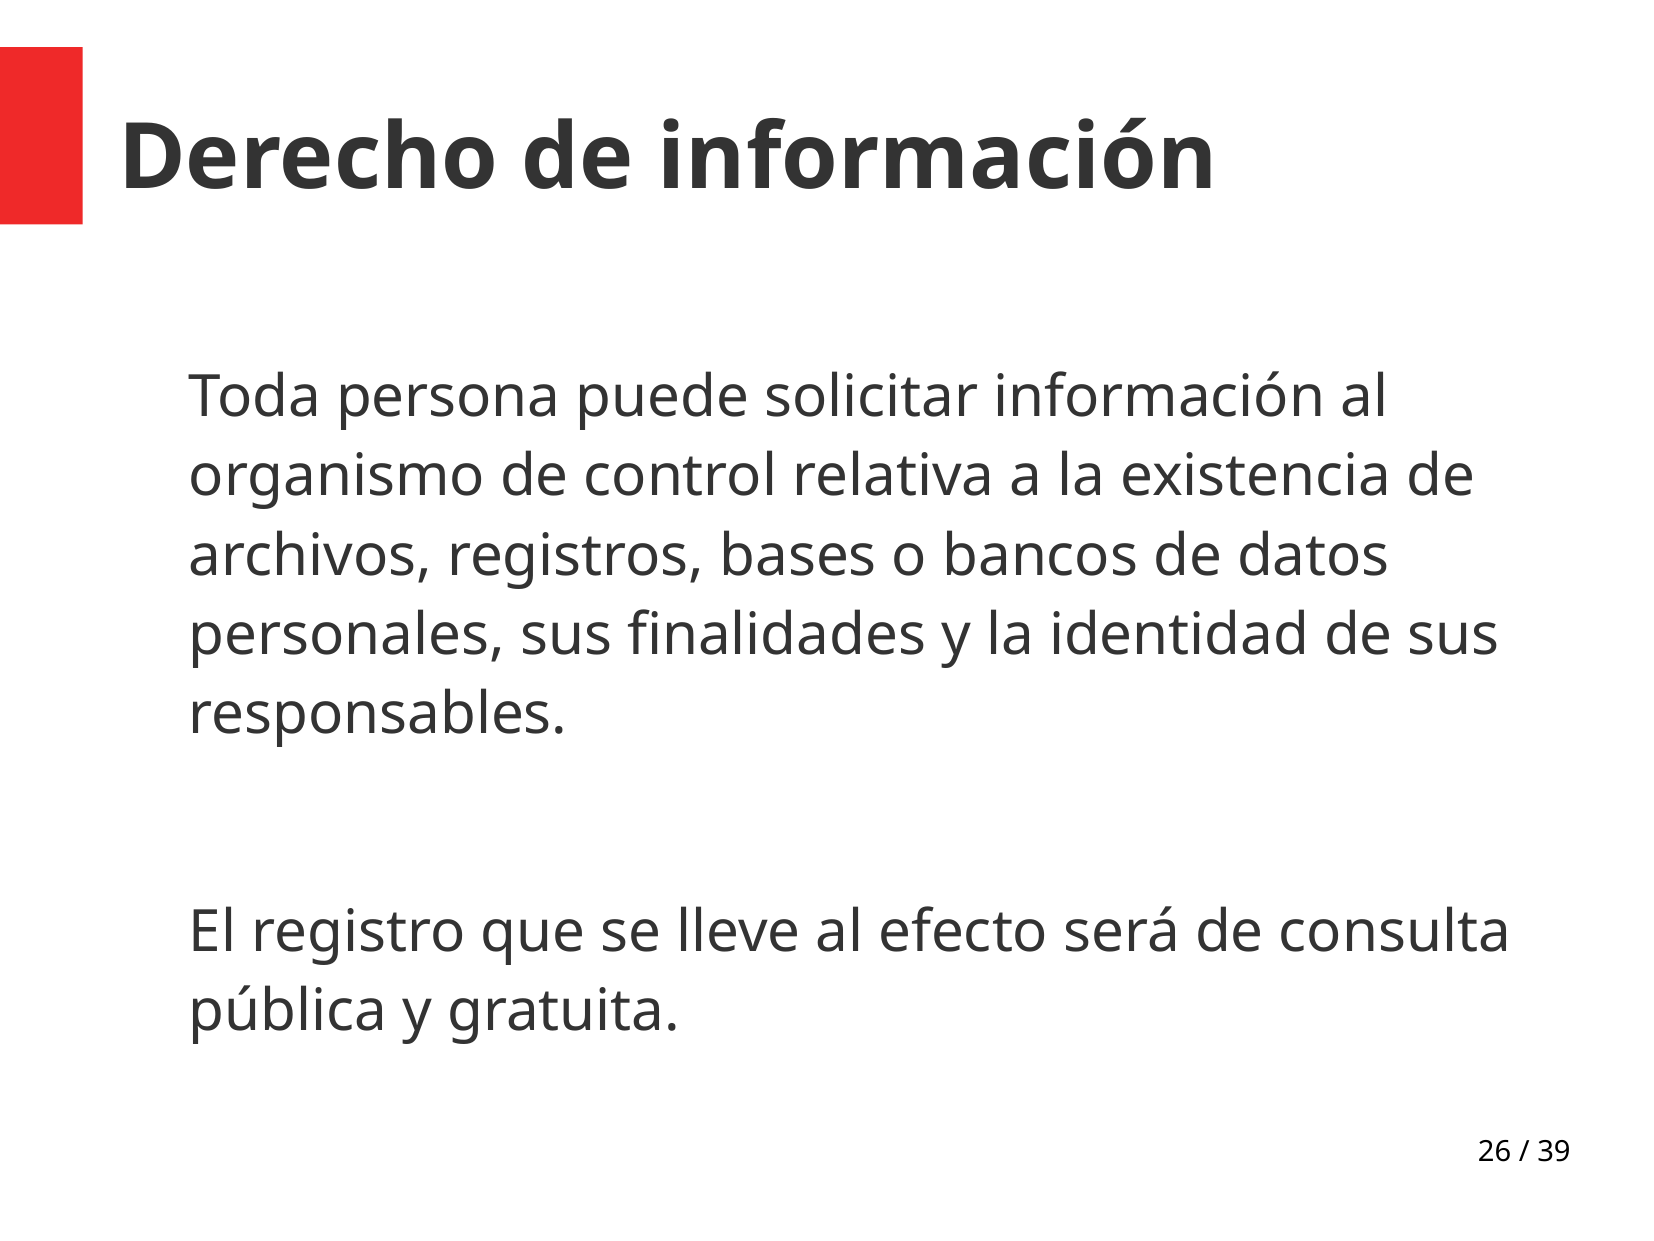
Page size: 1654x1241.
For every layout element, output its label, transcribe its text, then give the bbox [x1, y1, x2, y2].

list Toda persona puede solicitar información al organismo de control relativa a la existencia de archivos, registros, bases o bancos de datos personales, sus finalidades y la identidad de sus responsables. El registro que se lleve al efecto será de consulta pública y gratuita. [118, 354, 1536, 1074]
title Derecho de información [118, 49, 1571, 257]
